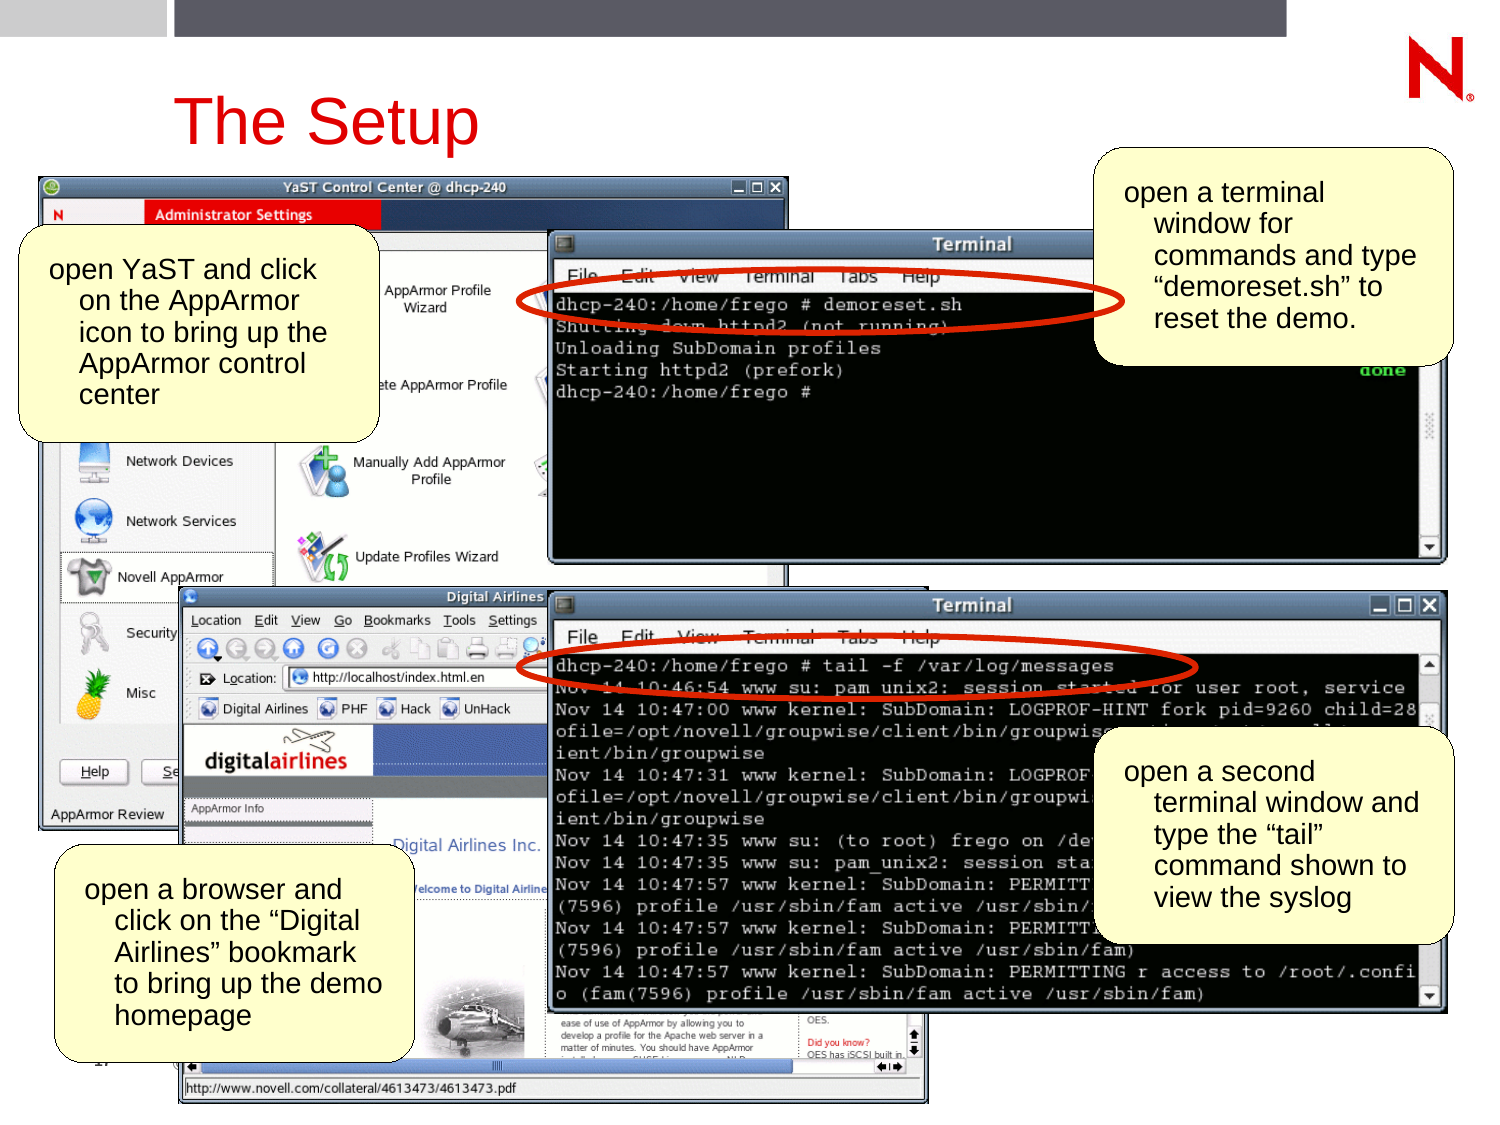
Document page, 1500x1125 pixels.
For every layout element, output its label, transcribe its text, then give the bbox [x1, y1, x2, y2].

text_box open a browser and click on the “Digital Airlines” bookmark to bring up the demo homepage [54, 844, 415, 1063]
text_box open a terminal window for commands and type “demoreset.sh” to reset the demo. [1093, 147, 1454, 367]
title The Setup [173, 41, 1395, 205]
picture [38, 176, 1448, 1104]
picture [1404, 32, 1477, 105]
text_box open a second terminal window and type the “tail” command shown to view the syslog [1093, 726, 1455, 945]
picture [523, 273, 1093, 329]
text_box open YaST and click on the AppArmor icon to bring up the AppArmor control center [18, 224, 380, 443]
